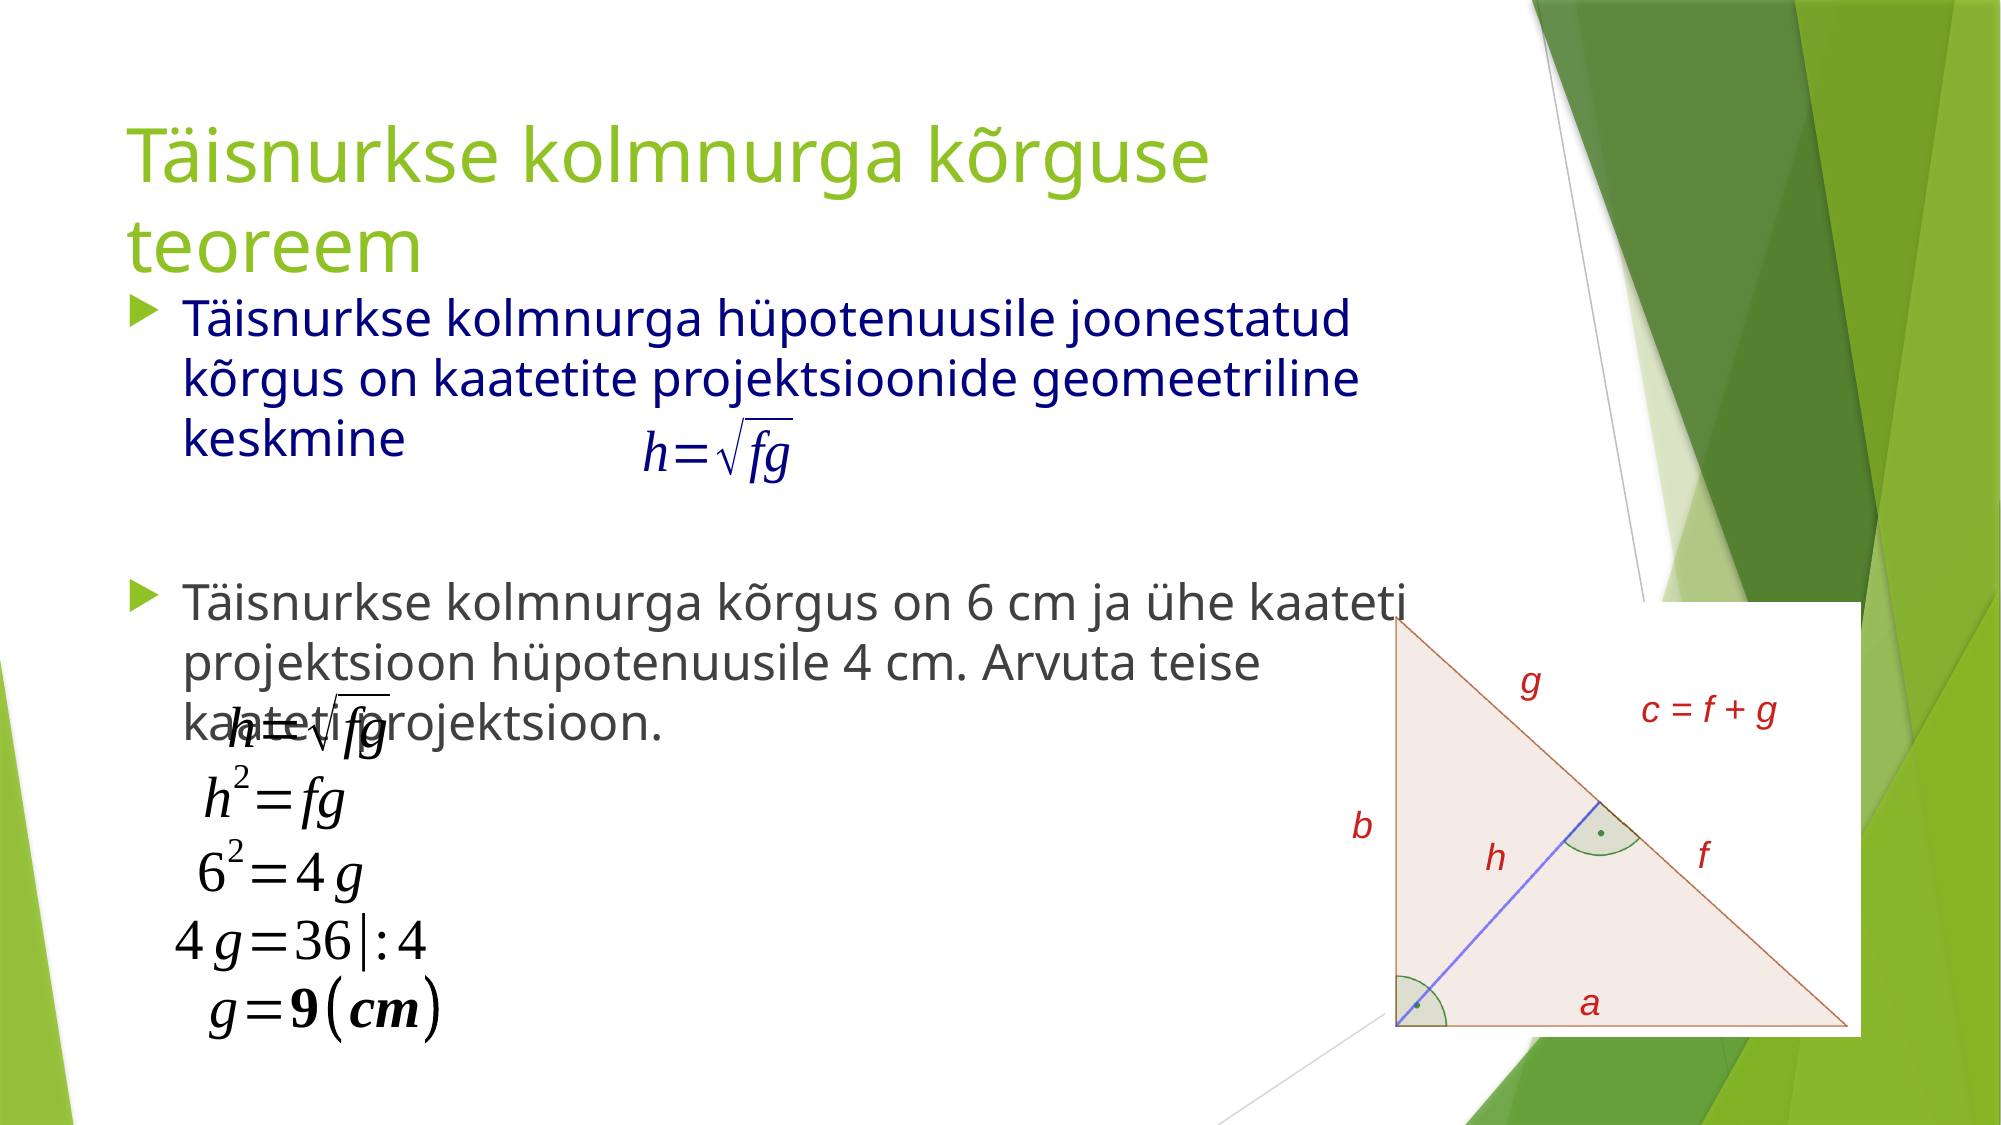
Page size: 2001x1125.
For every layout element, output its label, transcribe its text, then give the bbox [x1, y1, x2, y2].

text_box g [1505, 651, 1557, 709]
chart [167, 907, 449, 1044]
text_box b [1337, 797, 1388, 855]
text_box f [1683, 826, 1724, 884]
text_box c = f + g [1626, 681, 1793, 739]
list Täisnurkse kolmnurga hüpotenuusile joonestatud kõrgus on kaatetite projektsioonide geomeetriline keskmine Täisnurkse kolmnurga kõrgus on 6 cm ja ühe kaateti projektsioon hüpotenuusile 4 cm. Arvuta teise kaateti projektsioon. [111, 278, 1522, 1063]
picture [1522, 602, 1861, 1037]
chart [190, 690, 397, 904]
chart [635, 414, 799, 485]
title Täisnurkse kolmnurga kõrguse teoreem [111, 99, 1522, 278]
text_box h [1470, 829, 1522, 886]
text_box a [1564, 974, 1616, 1032]
